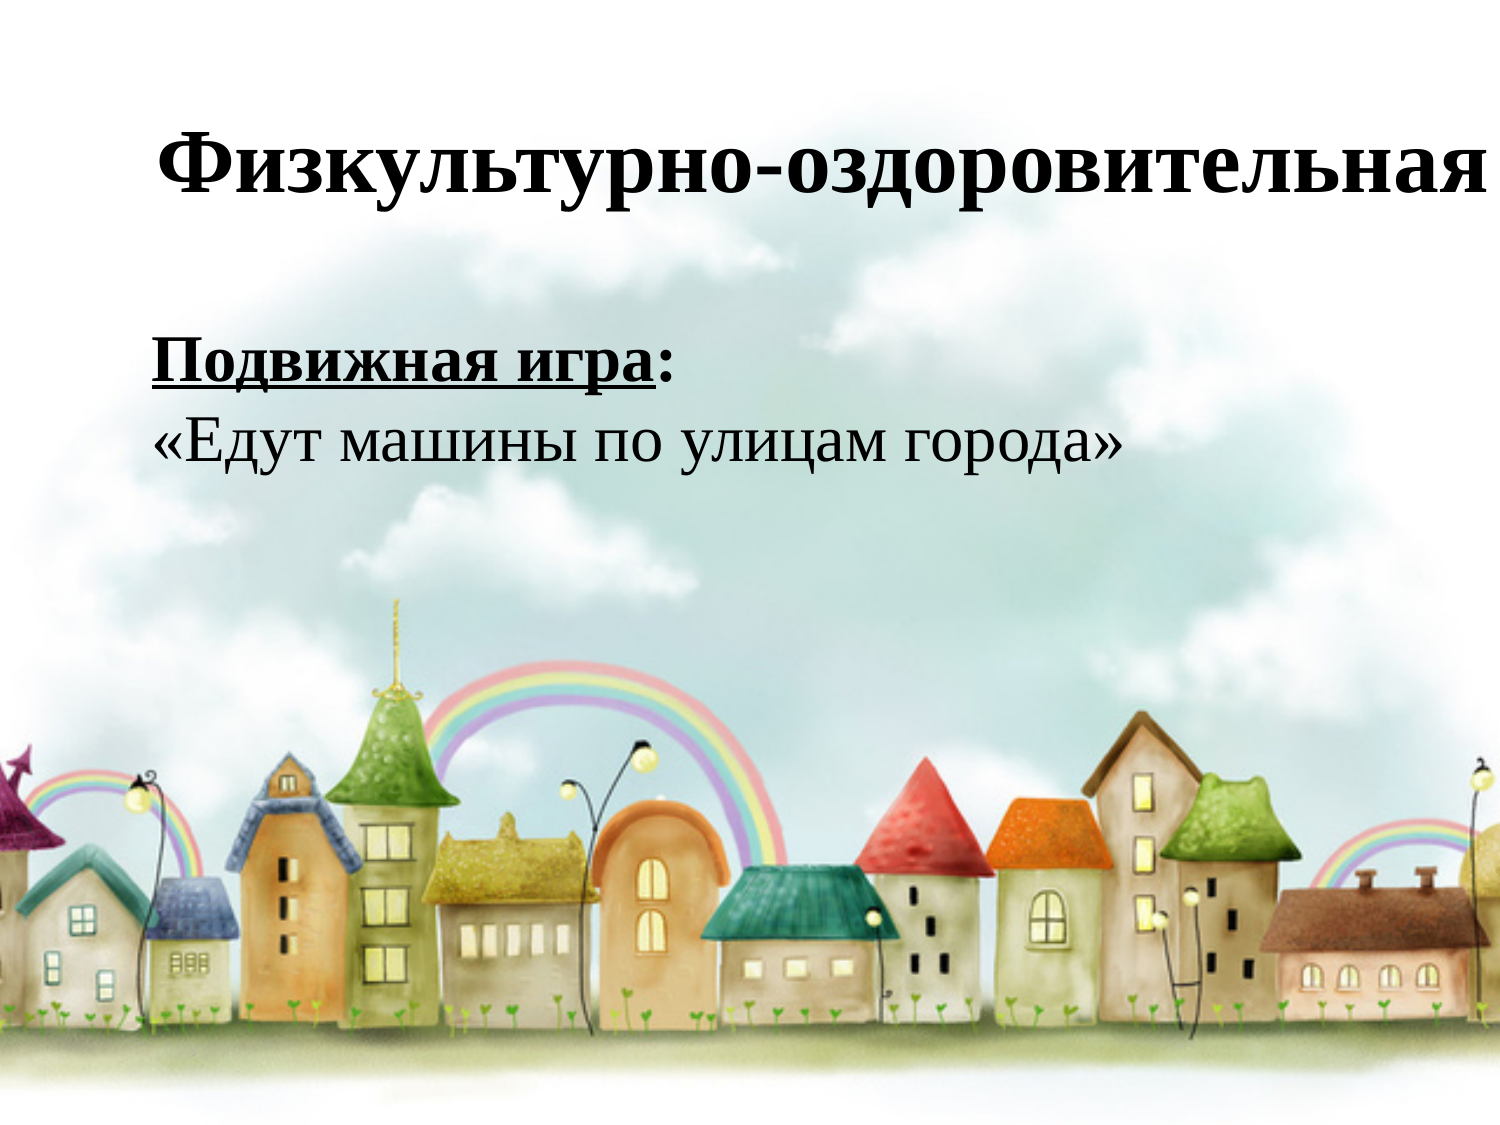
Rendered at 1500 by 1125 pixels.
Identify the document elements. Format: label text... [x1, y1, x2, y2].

picture [0, 0, 1500, 1125]
text_box Подвижная игра: «Едут машины по улицам города» [151, 314, 1418, 1011]
text_box Физкультурно-оздоровительная [156, 54, 1407, 258]
